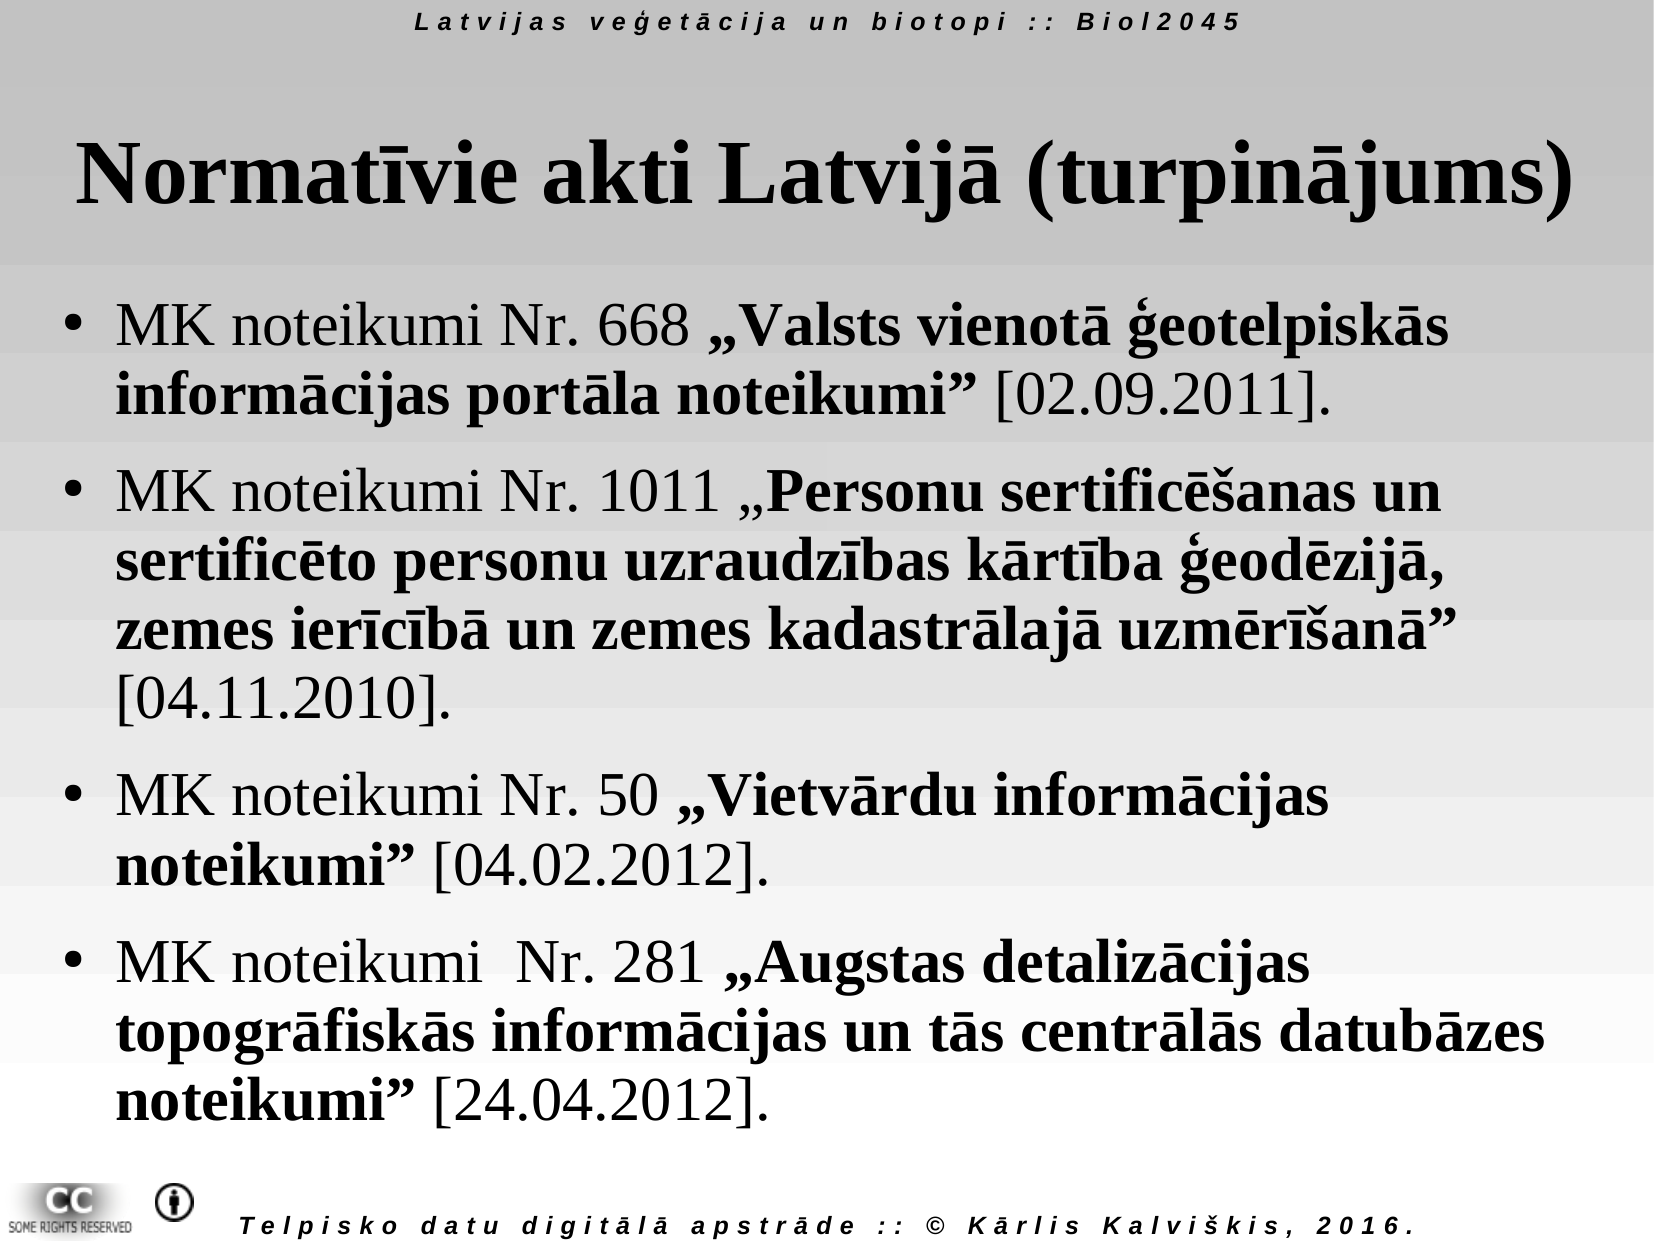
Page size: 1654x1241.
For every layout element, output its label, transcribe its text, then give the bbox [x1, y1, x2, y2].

title Normatīvie akti Latvijā (turpinājums) [29, 49, 1625, 296]
picture [0, 0, 1654, 1241]
list MK noteikumi Nr. 668 „Valsts vienotā ģeotelpiskās informācijas portāla noteikumi” [02.09.2011]. MK noteikumi Nr. 1011 „Personu sertificēšanas un sertificēto personu uzraudzības kārtība ģeodēzijā, zemes ierīcībā un zemes kadastrālajā uzmērīšanā” [04.11.2010]. MK noteikumi Nr. 50 „Vietvārdu informācijas noteikumi” [04.02.2012]. MK noteikumi Nr. 281 „Augstas detalizācijas topogrāfiskās informācijas un tās centrālās datubāzes noteikumi” [24.04.2012]. [44, 289, 1610, 1135]
